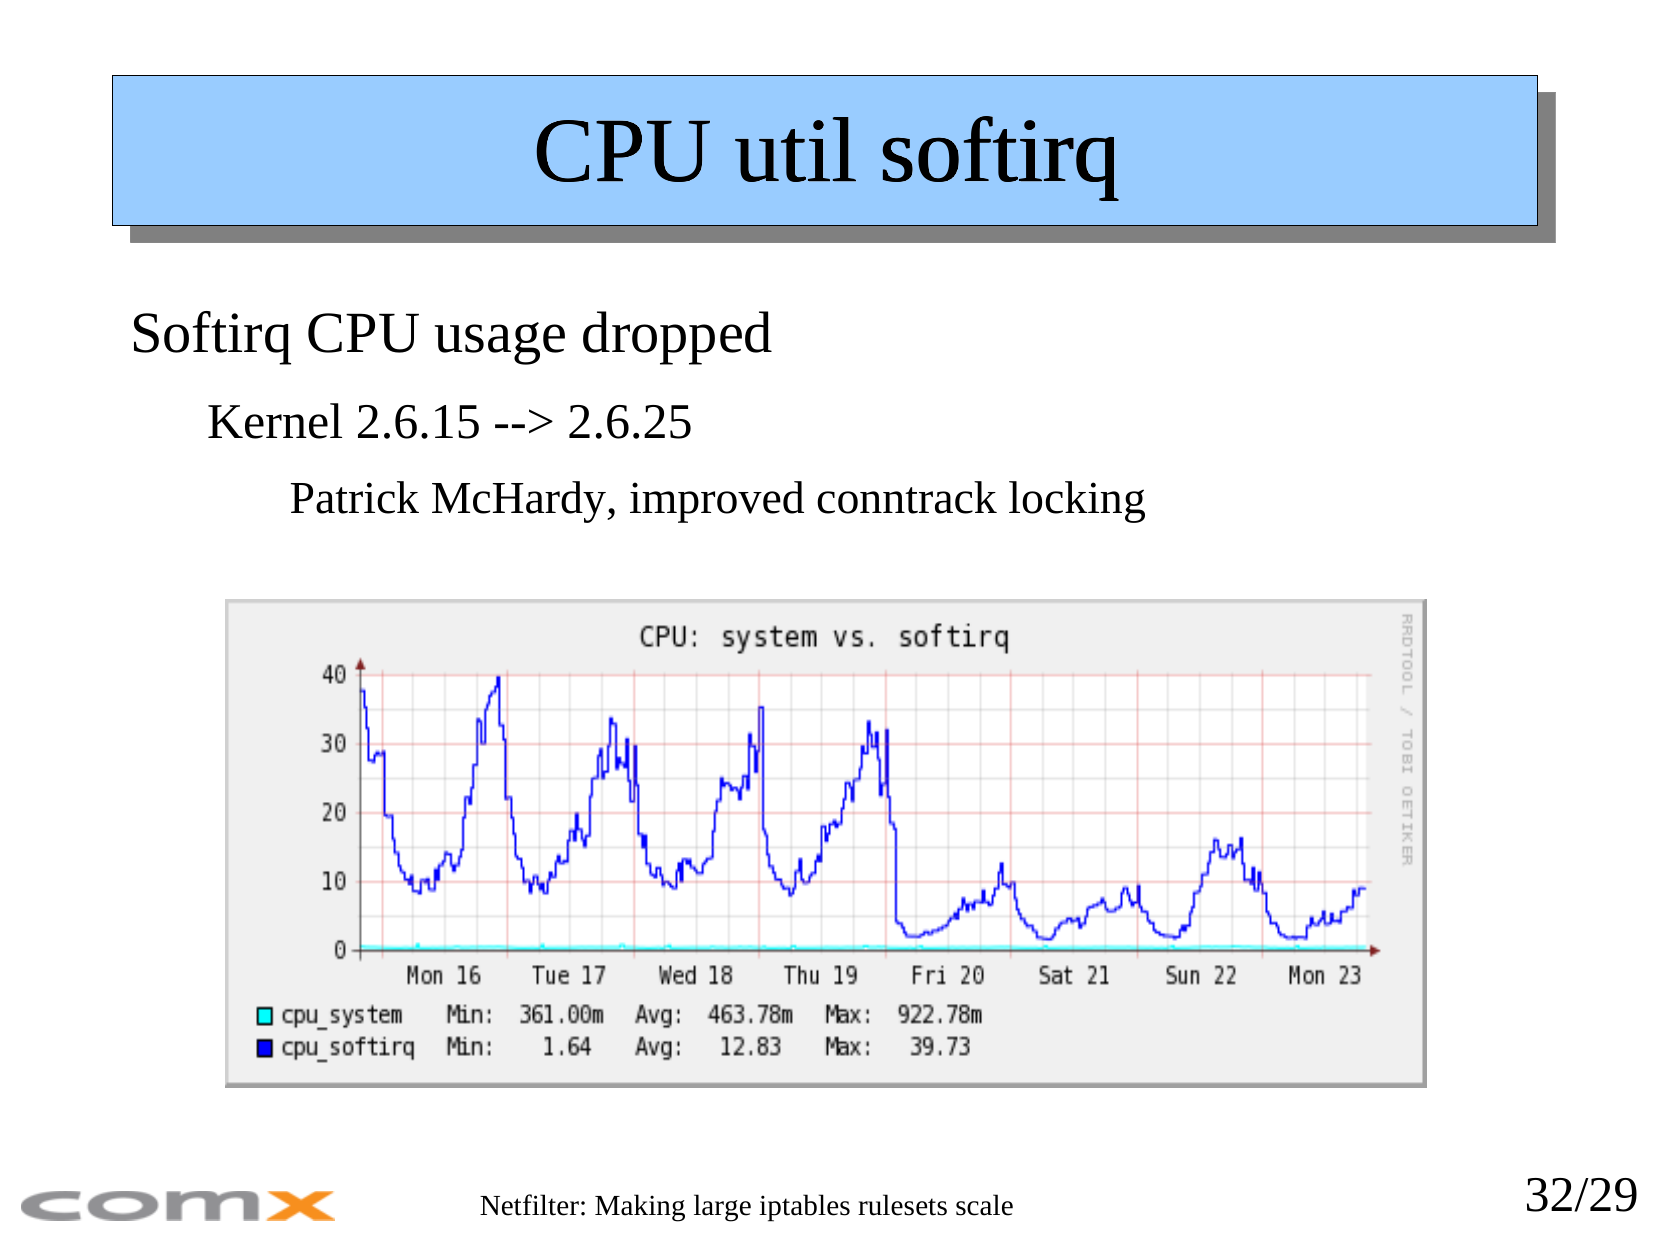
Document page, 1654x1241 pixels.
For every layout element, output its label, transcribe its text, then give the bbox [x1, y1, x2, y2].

list Softirq CPU usage dropped Kernel 2.6.15 --> 2.6.25 Patrick McHardy, improved conntrack locking [112, 300, 1538, 1058]
picture [225, 599, 1427, 1088]
picture [21, 1191, 335, 1221]
title CPU util softirq [116, 90, 1538, 211]
